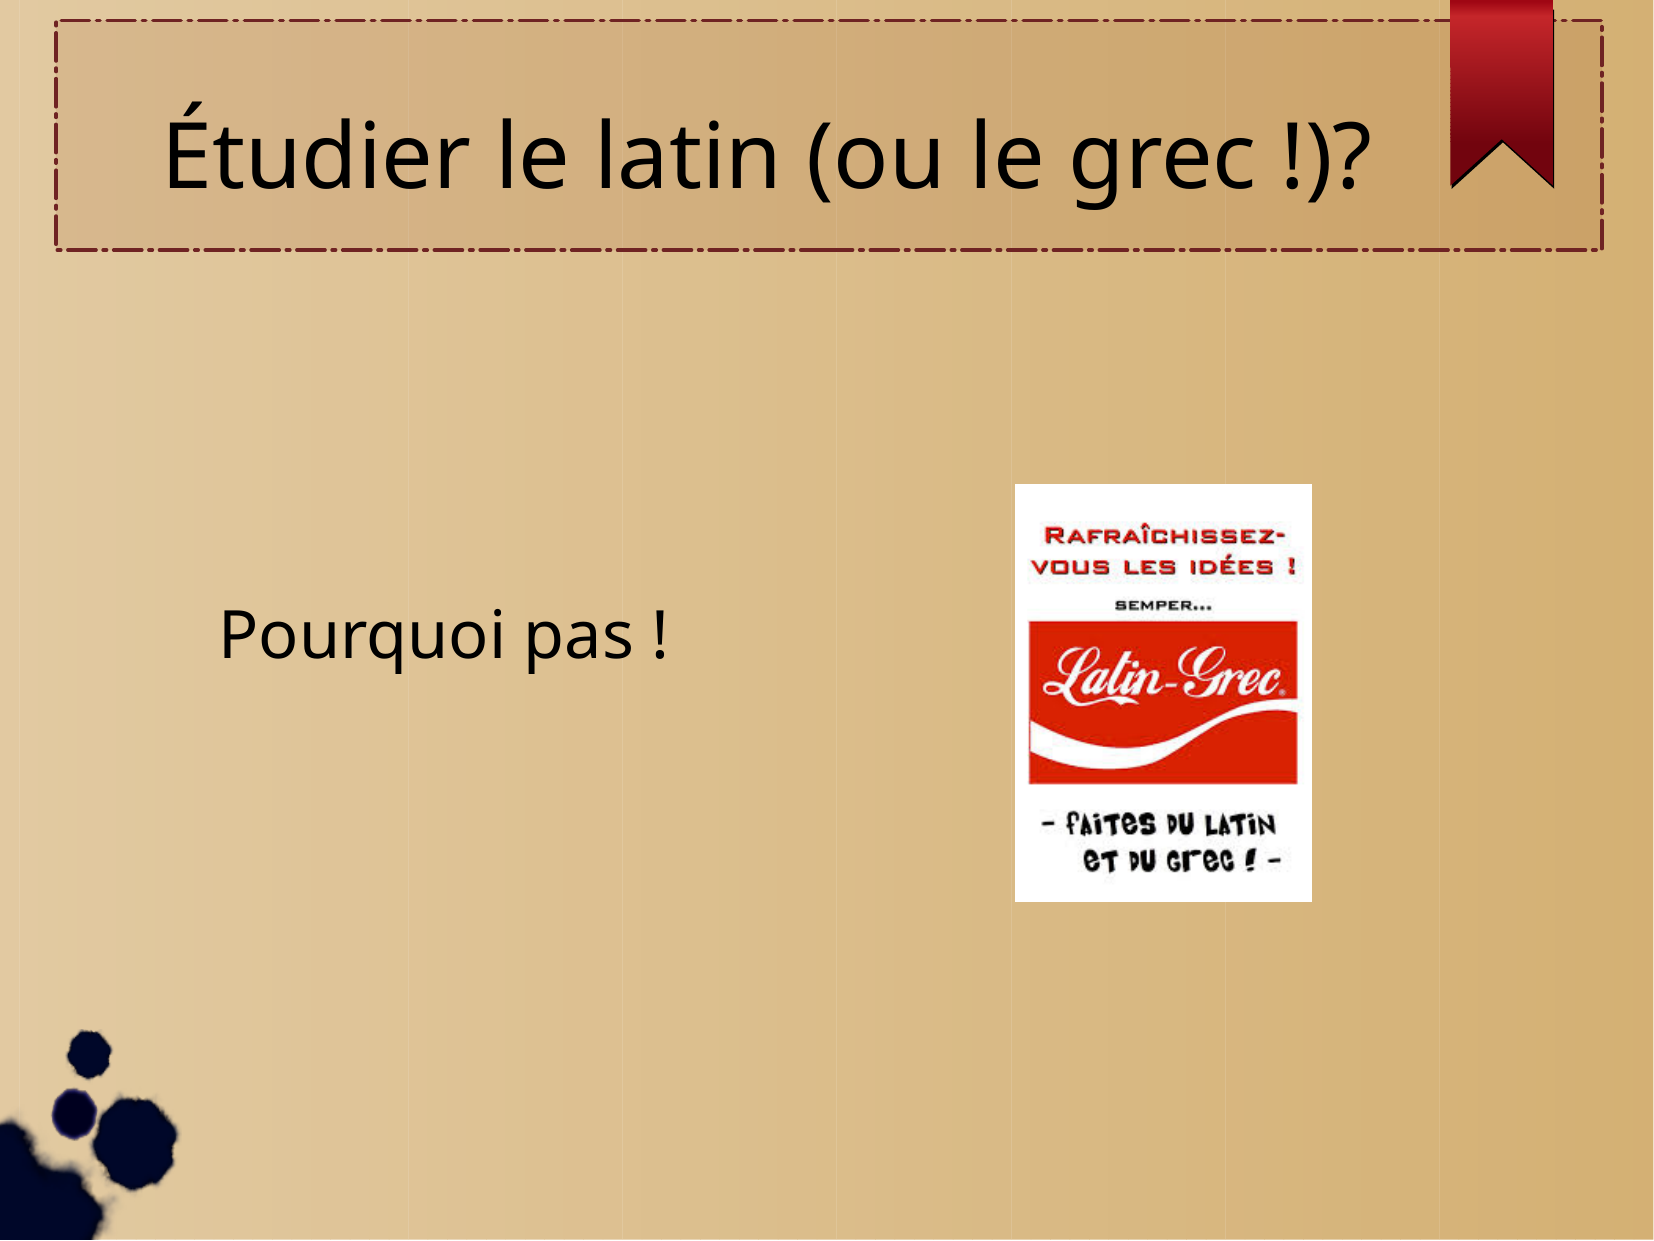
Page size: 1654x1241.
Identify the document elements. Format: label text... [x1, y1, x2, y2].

title Étudier le latin (ou le grec !)? [82, 49, 1453, 257]
picture [1015, 484, 1312, 902]
subtitle Pourquoi pas ! [0, 272, 1172, 993]
